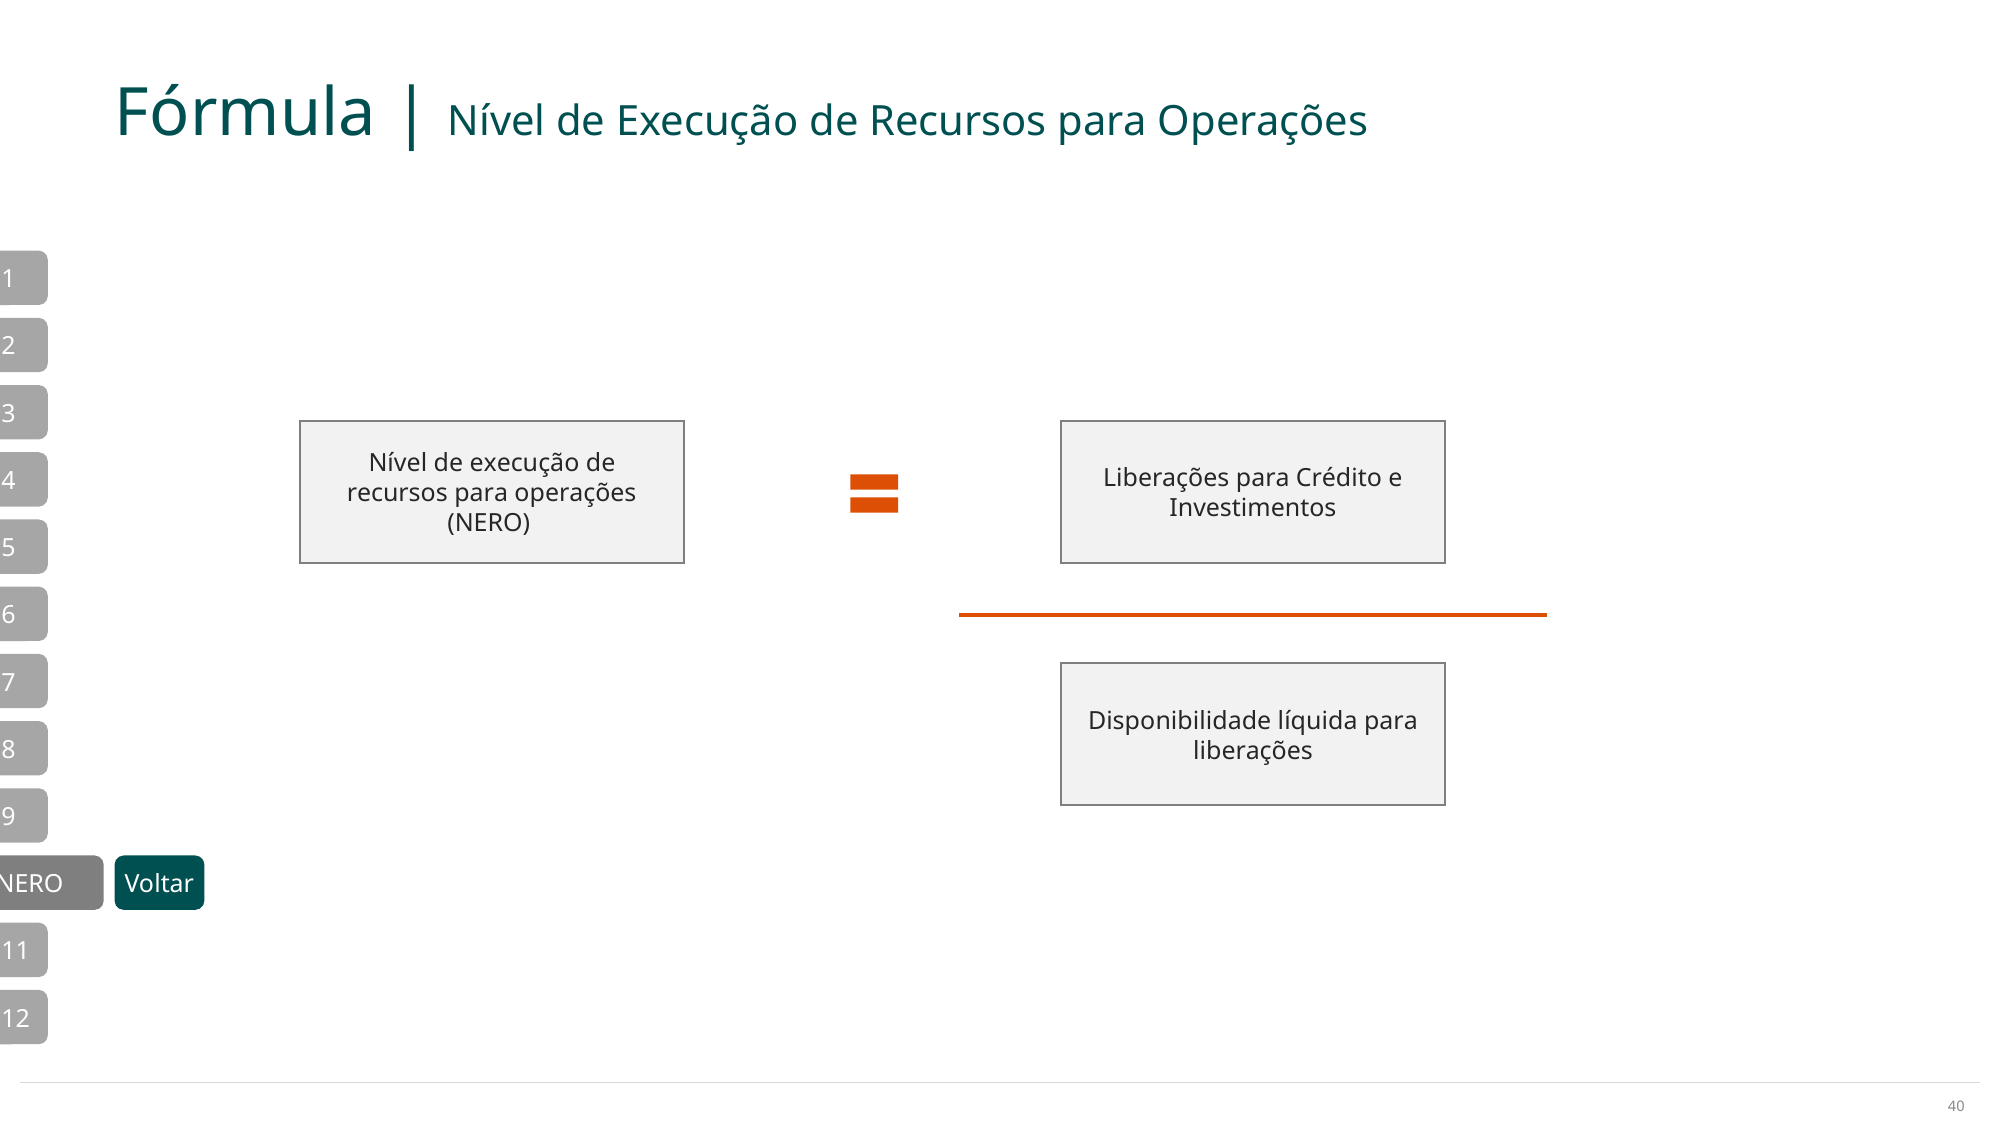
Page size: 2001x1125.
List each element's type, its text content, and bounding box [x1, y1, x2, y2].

text_box 1 [0, 250, 48, 306]
text_box 9 [0, 788, 48, 843]
text_box 5 [0, 519, 48, 574]
text_box 6 [0, 586, 48, 642]
text_box Nível de execução de recursos para operações (NERO) [300, 421, 684, 563]
title Fórmula | Nível de Execução de Recursos para Operações [99, 45, 1900, 173]
text_box 12 [0, 989, 48, 1045]
text_box NERO [0, 855, 104, 910]
text_box [850, 474, 899, 490]
text_box Disponibilidade líquida para liberações [1061, 663, 1445, 805]
text_box 4 [0, 452, 48, 507]
text_box 11 [0, 922, 48, 978]
text_box 7 [0, 653, 48, 709]
text_box Voltar [114, 855, 205, 910]
text_box 3 [0, 385, 48, 440]
text_box 8 [0, 721, 48, 776]
text_box 2 [0, 317, 48, 373]
text_box Liberações para Crédito e Investimentos [1061, 421, 1445, 563]
text_box [850, 497, 899, 513]
